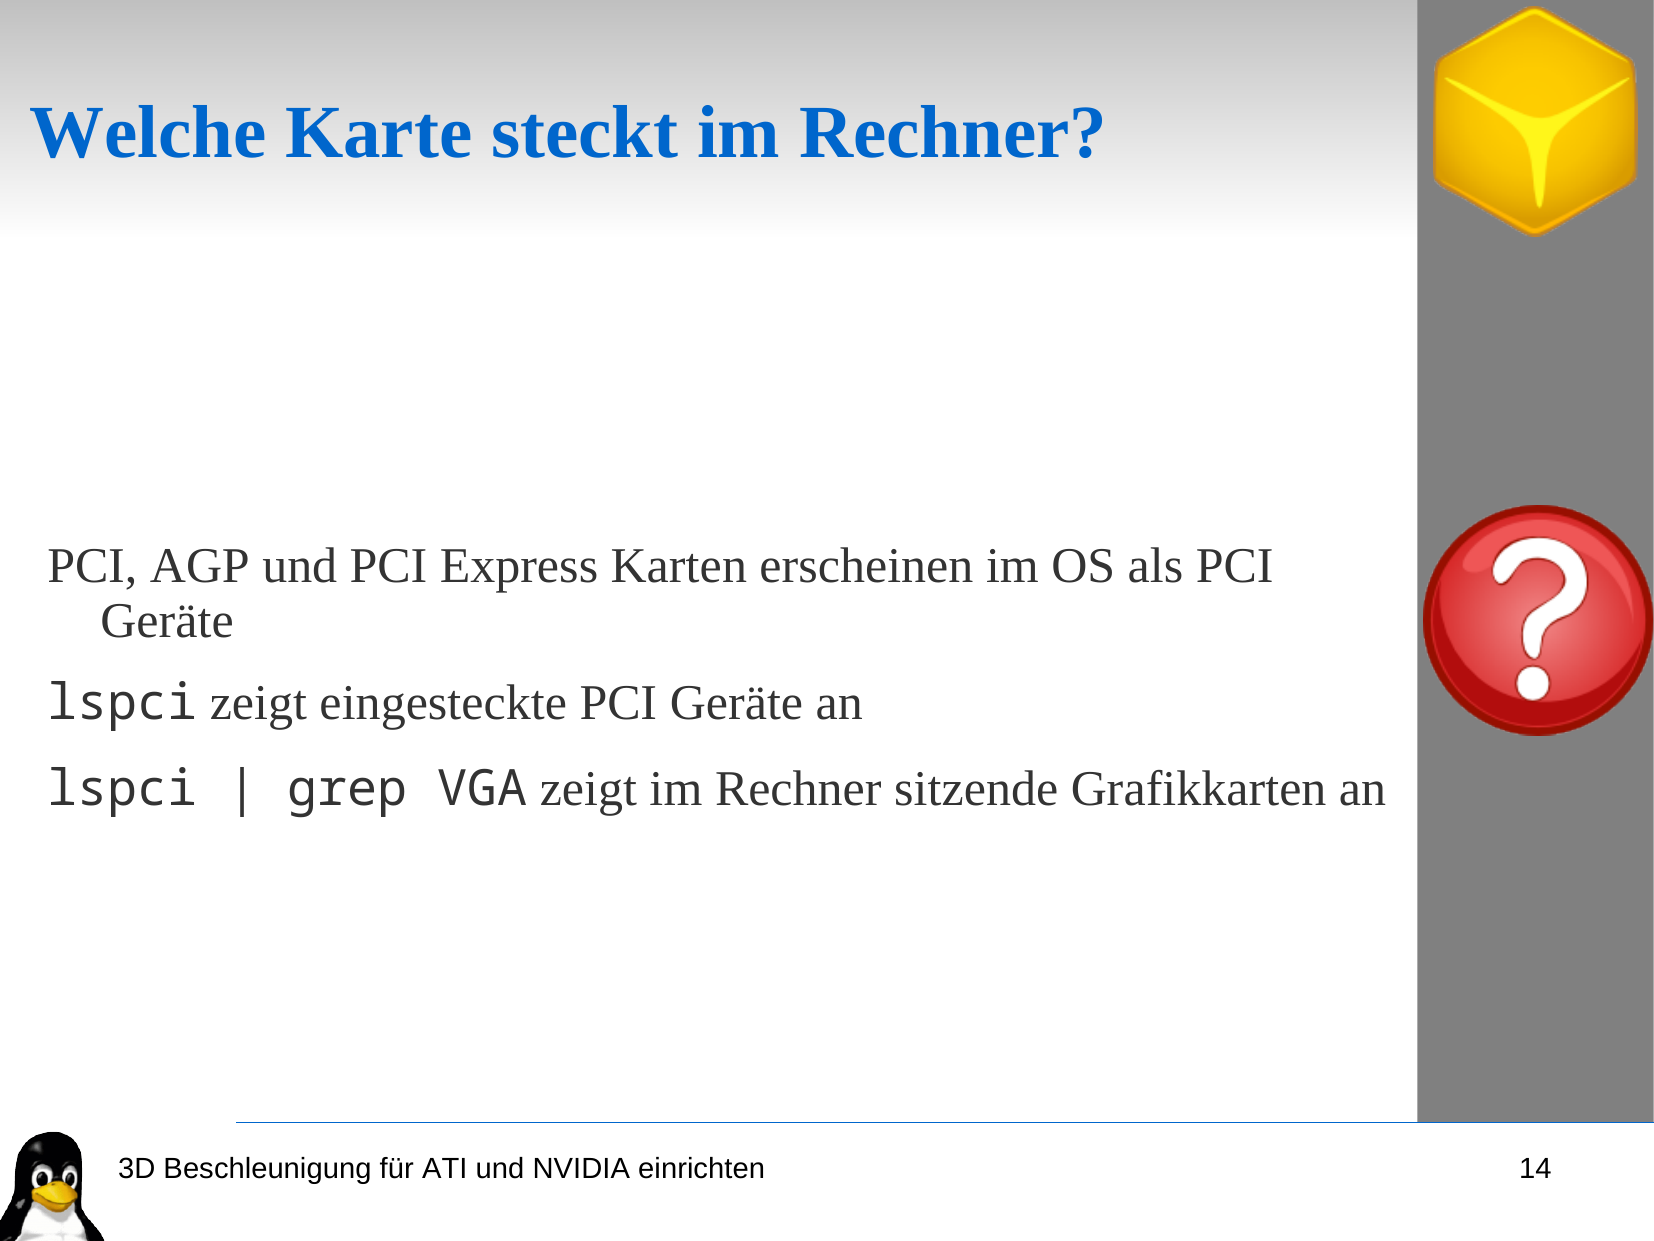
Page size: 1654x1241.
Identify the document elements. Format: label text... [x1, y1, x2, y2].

picture [0, 1121, 148, 1241]
picture [1423, 505, 1654, 736]
picture [1433, 6, 1638, 237]
title Welche Karte steckt im Rechner? [29, 29, 1388, 237]
list PCI, AGP und PCI Express Karten erscheinen im OS als PCI Geräte lspci zeigt eingesteckte PCI Geräte an lspci | grep VGA zeigt im Rechner sitzende Grafikkarten an [29, 265, 1388, 1093]
picture [139, 1160, 148, 1176]
